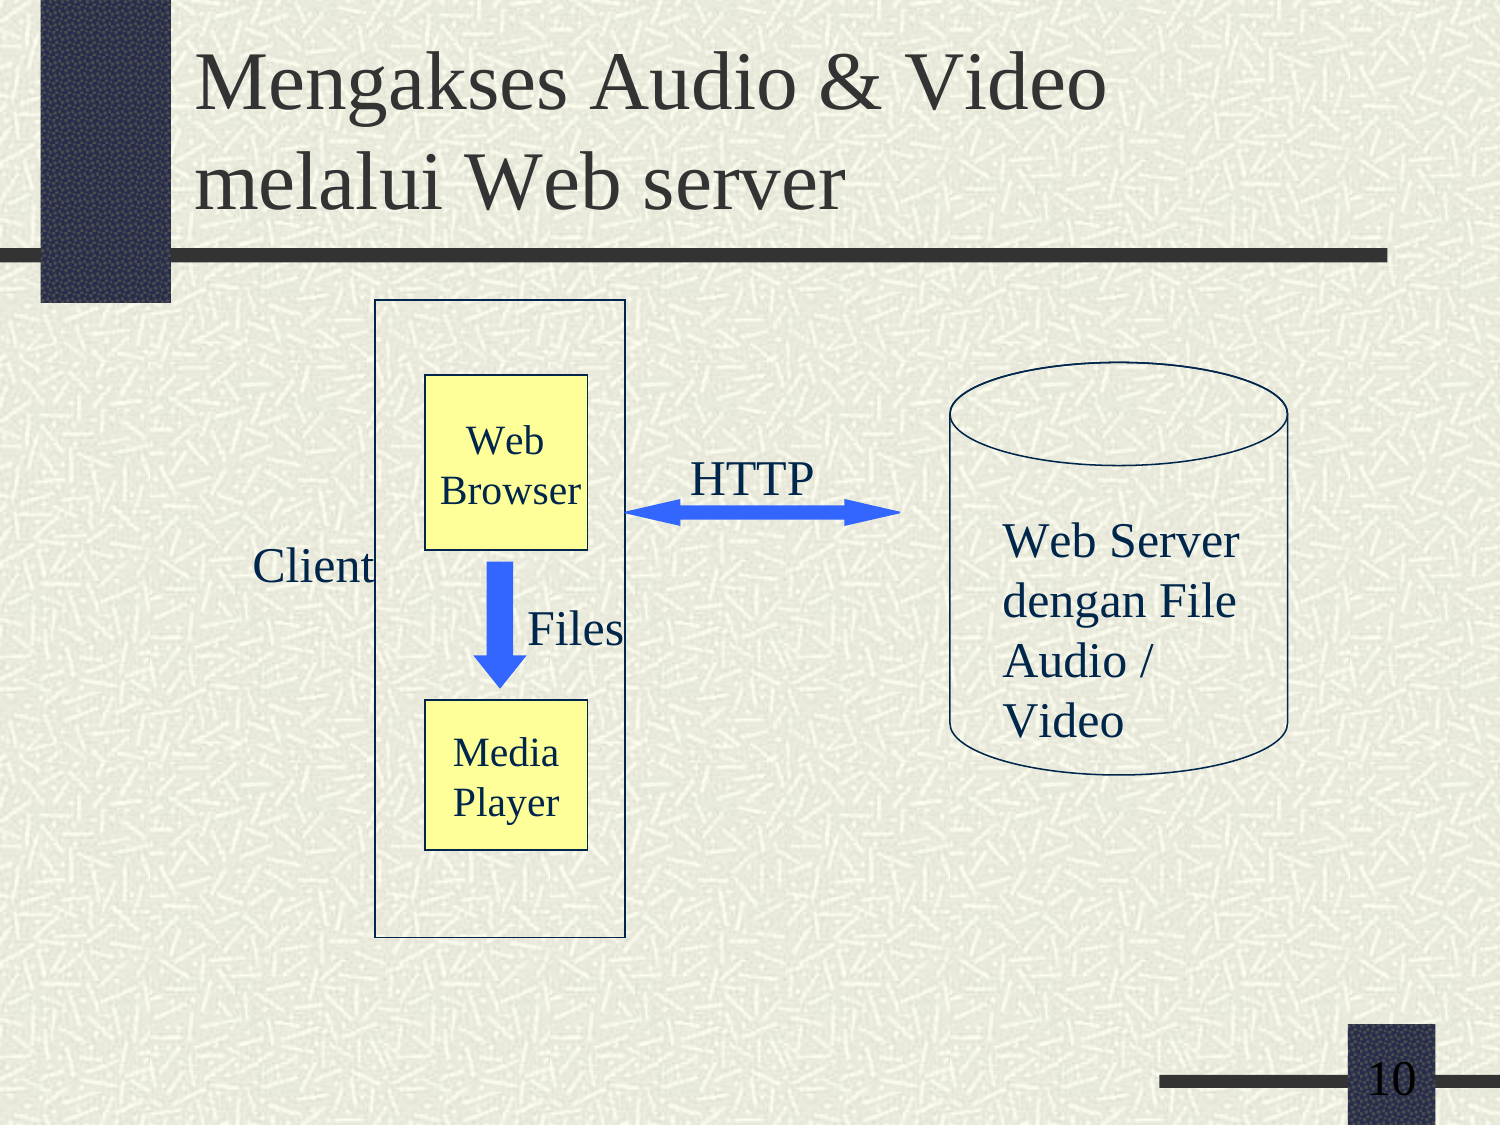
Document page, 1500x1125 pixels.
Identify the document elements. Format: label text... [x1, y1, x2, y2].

text_box Web Server dengan File Audio / Video [987, 499, 1266, 756]
text_box [474, 562, 520, 688]
text_box Media Player [424, 699, 588, 850]
picture [0, 0, 1500, 1125]
text_box Web Browser [424, 374, 588, 550]
text_box [624, 501, 901, 526]
text_box Client [237, 524, 400, 601]
text_box Files [512, 587, 726, 663]
text_box HTTP [674, 437, 863, 513]
title Mengakses Audio & Video melalui Web server [179, 18, 1455, 235]
